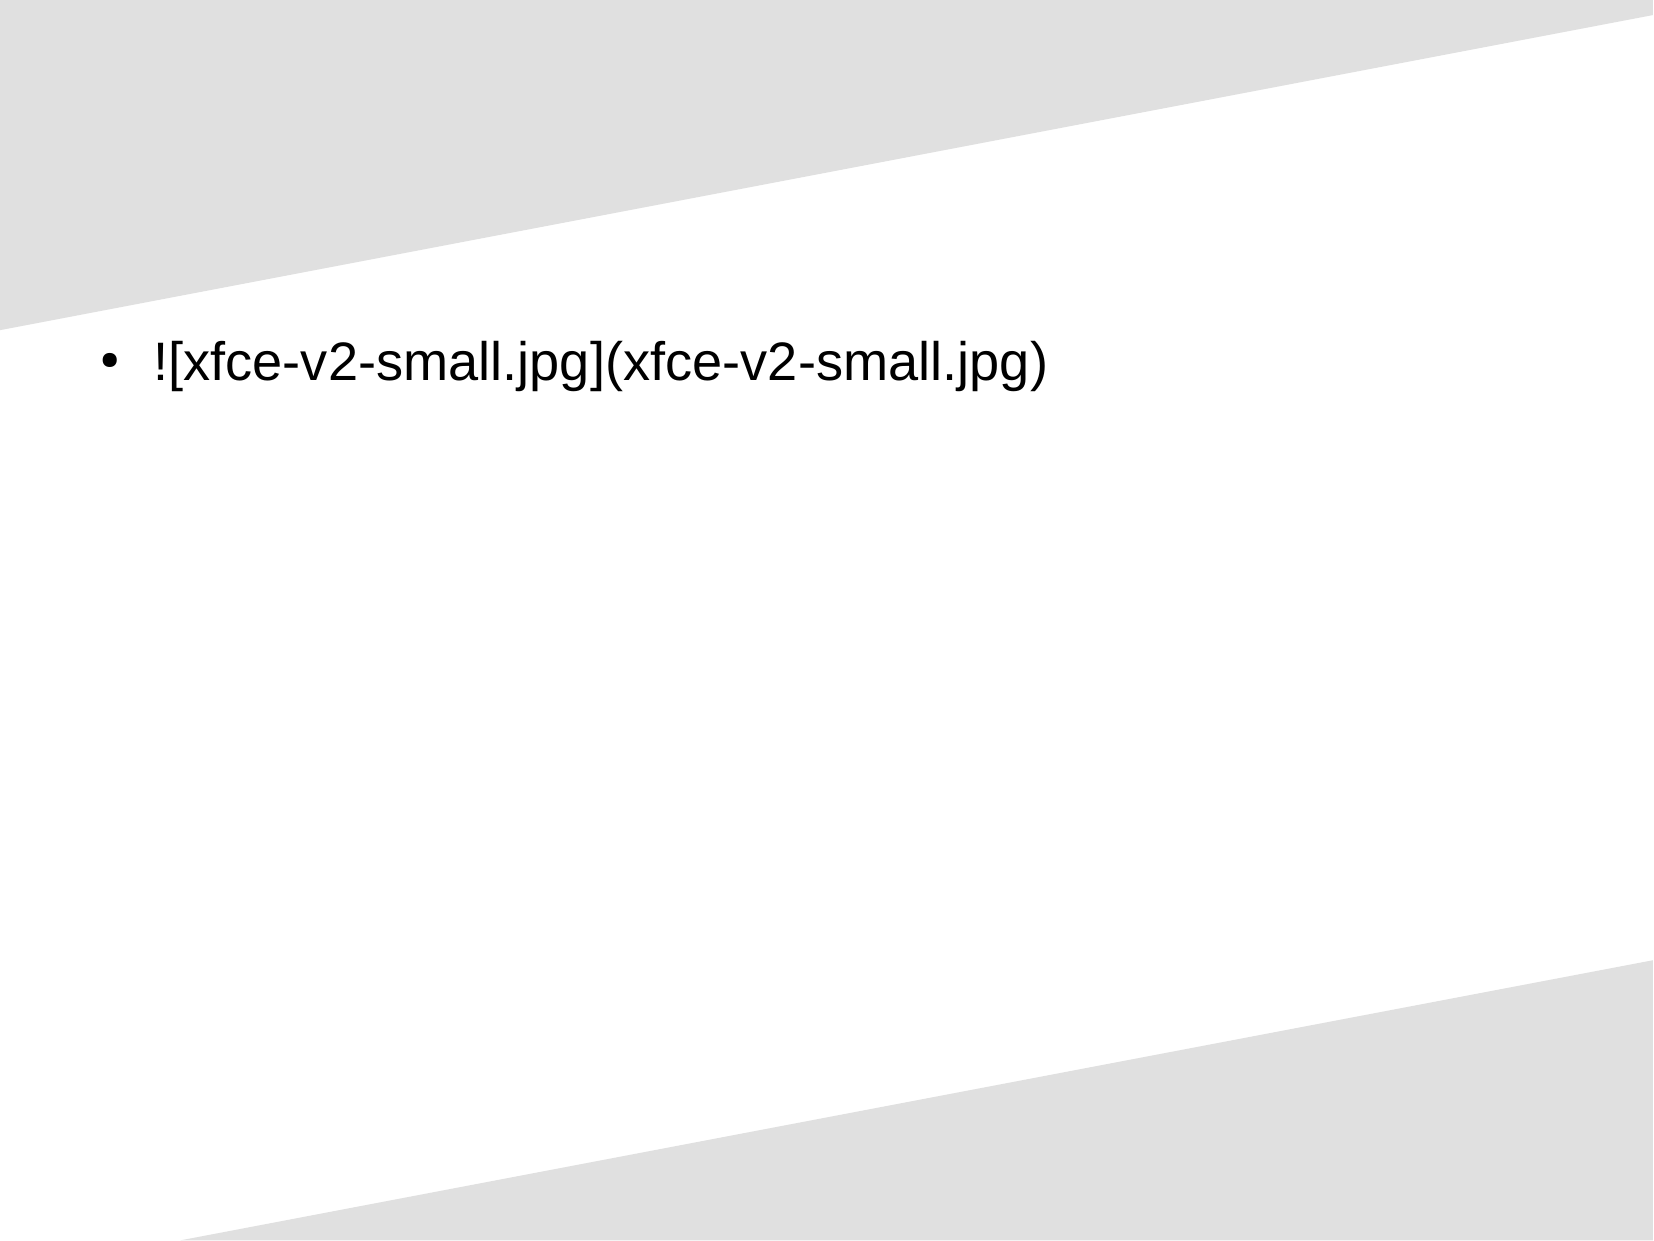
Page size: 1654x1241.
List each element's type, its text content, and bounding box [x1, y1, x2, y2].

list ![xfce-v2-small.jpg](xfce-v2-small.jpg) [82, 331, 1538, 1052]
